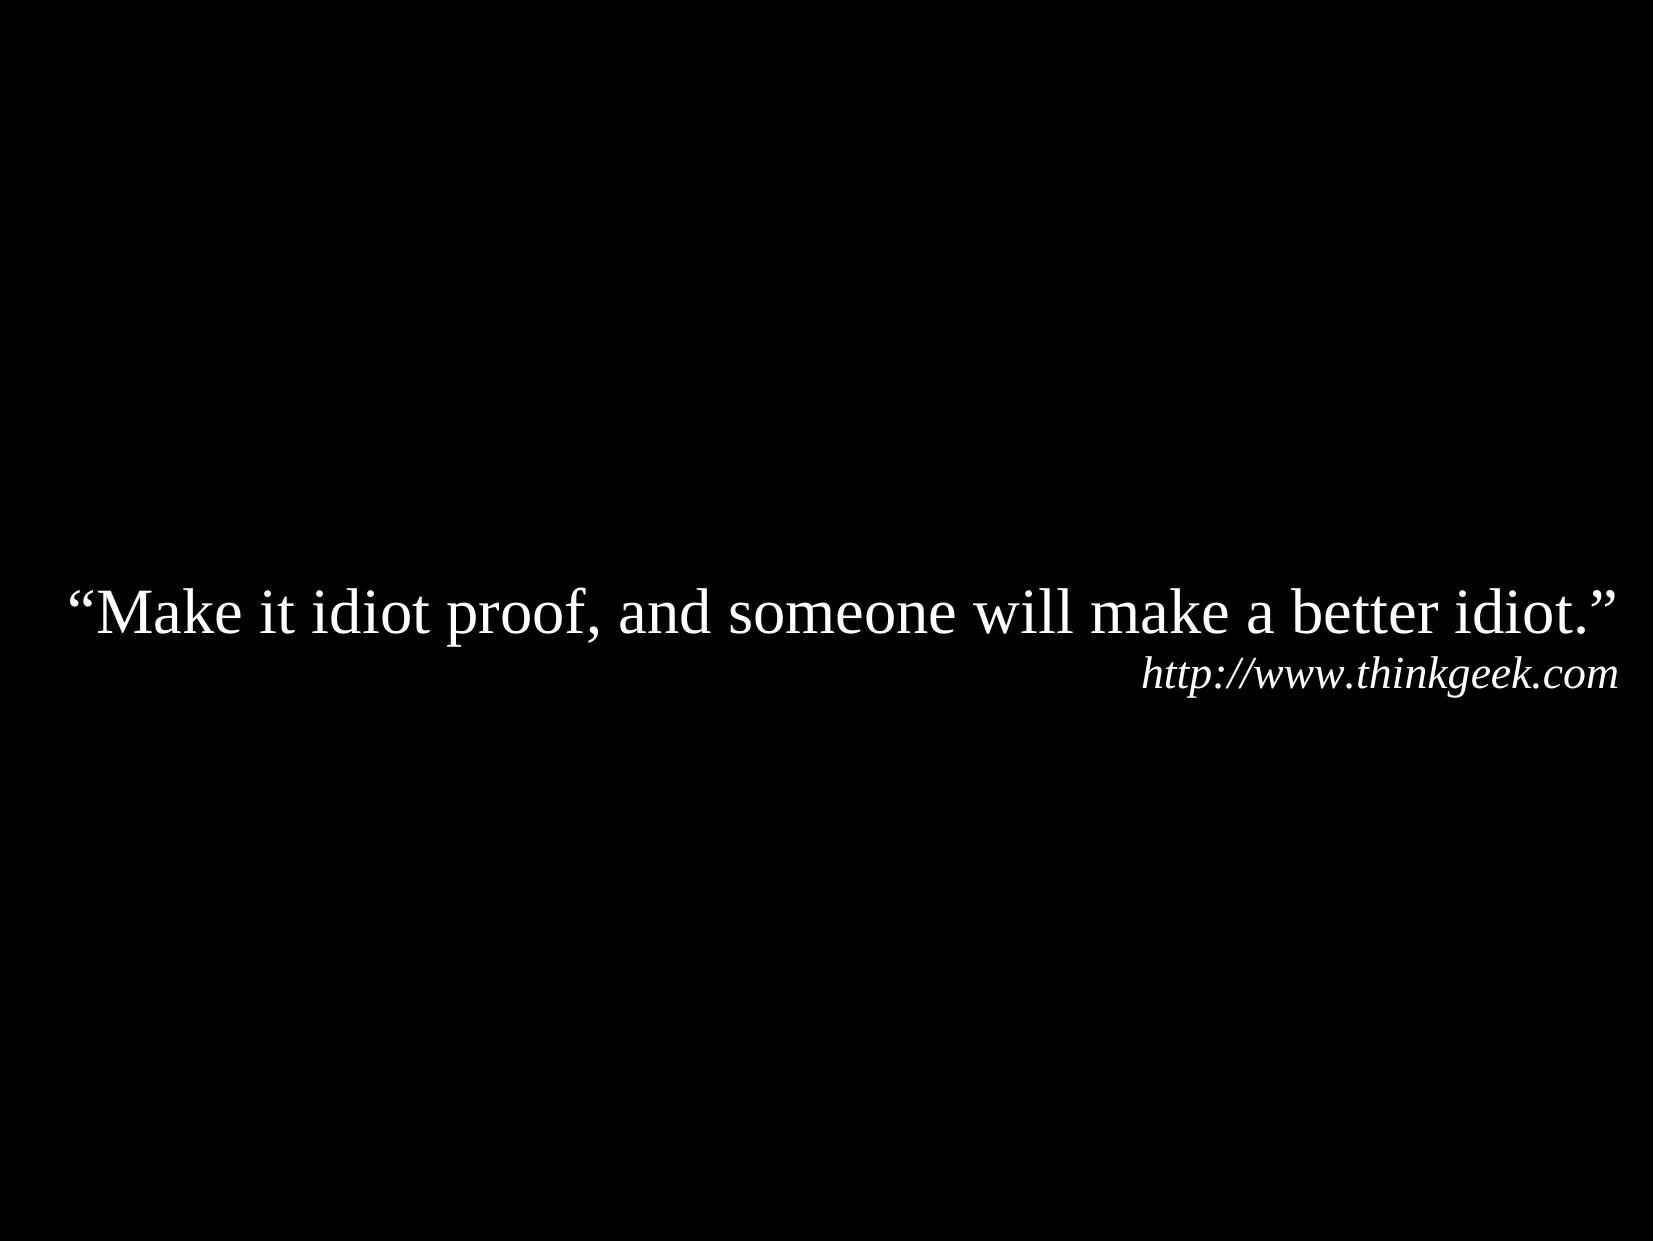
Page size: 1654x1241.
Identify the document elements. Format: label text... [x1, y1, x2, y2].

text_box “Make it idiot proof, and someone will make a better idiot.” http://www.thinkgeek.com [0, 0, 1653, 1241]
